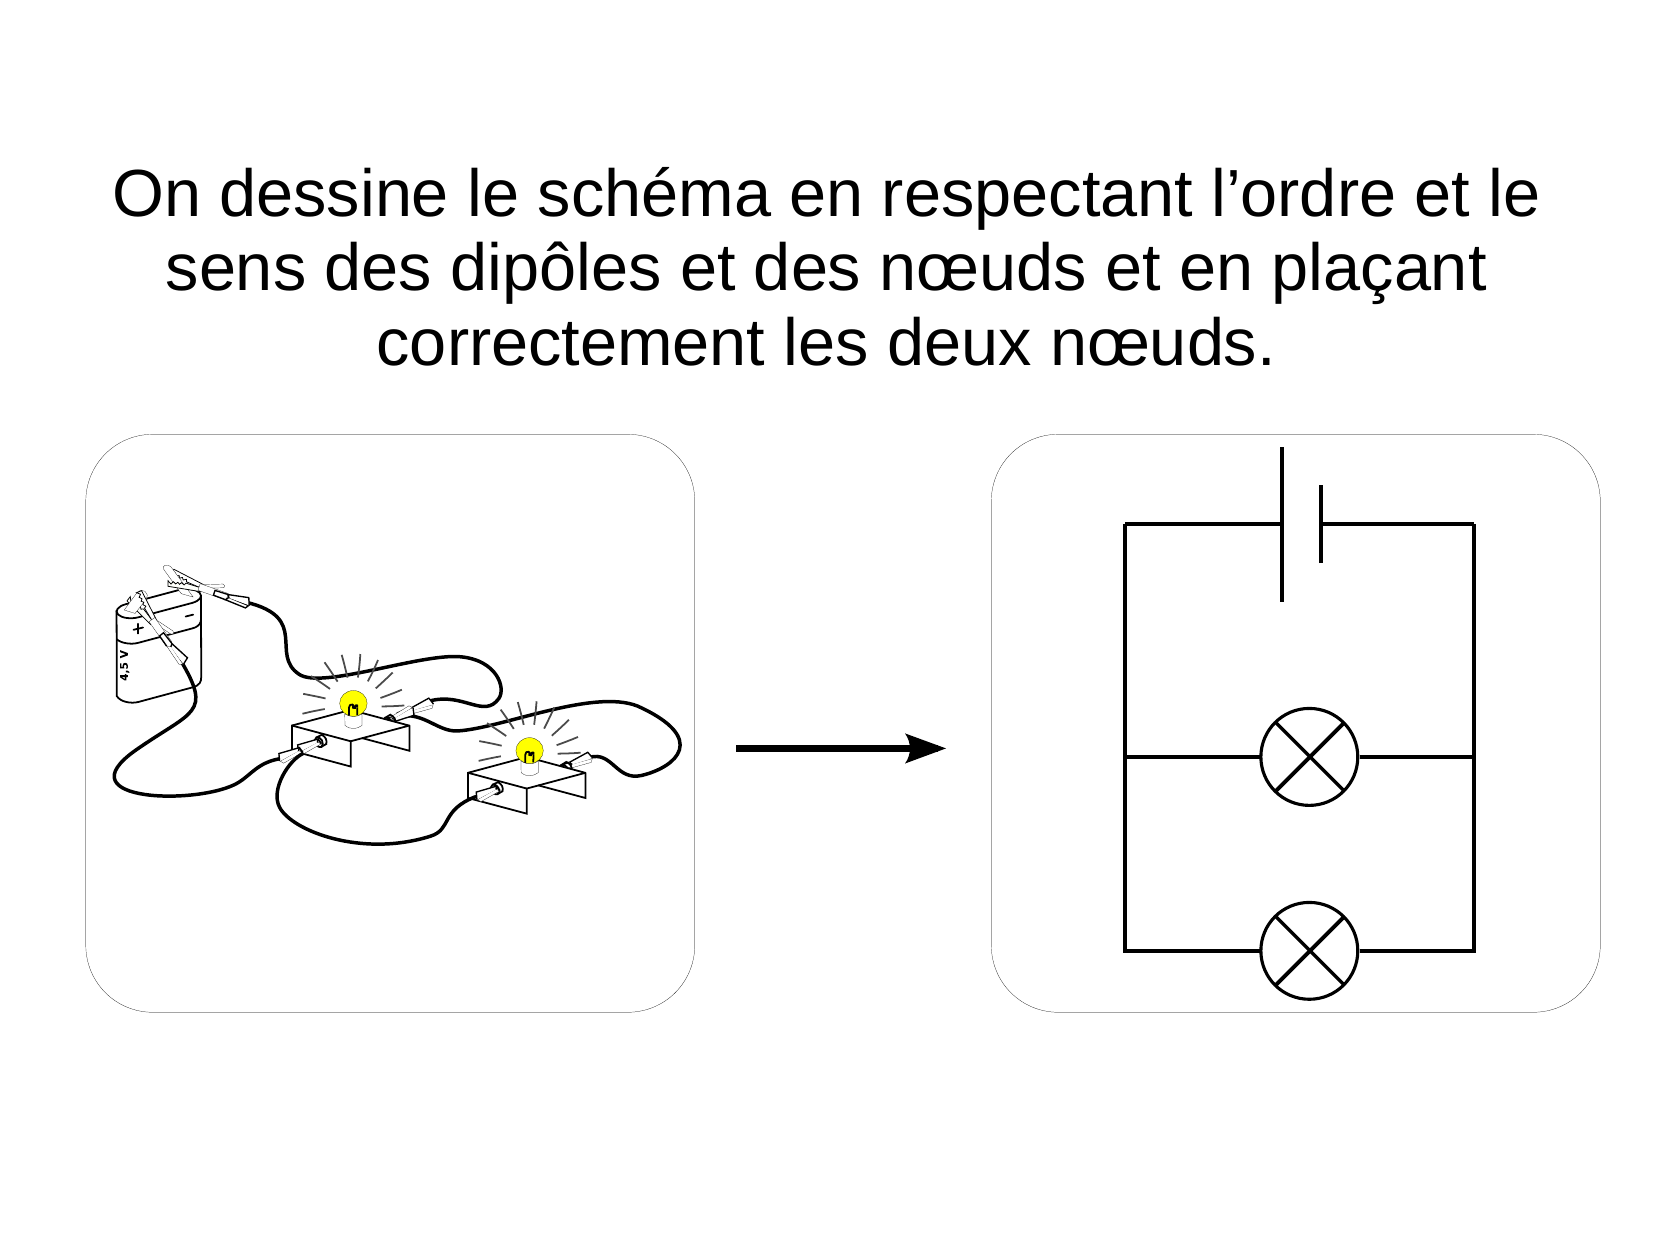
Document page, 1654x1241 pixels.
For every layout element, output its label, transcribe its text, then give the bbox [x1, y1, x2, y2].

subtitle On dessine le schéma en respectant l’ordre et le sens des dipôles et des nœuds et en plaçant correctement les deux nœuds. [82, 49, 1571, 431]
picture [82, 431, 1607, 1016]
